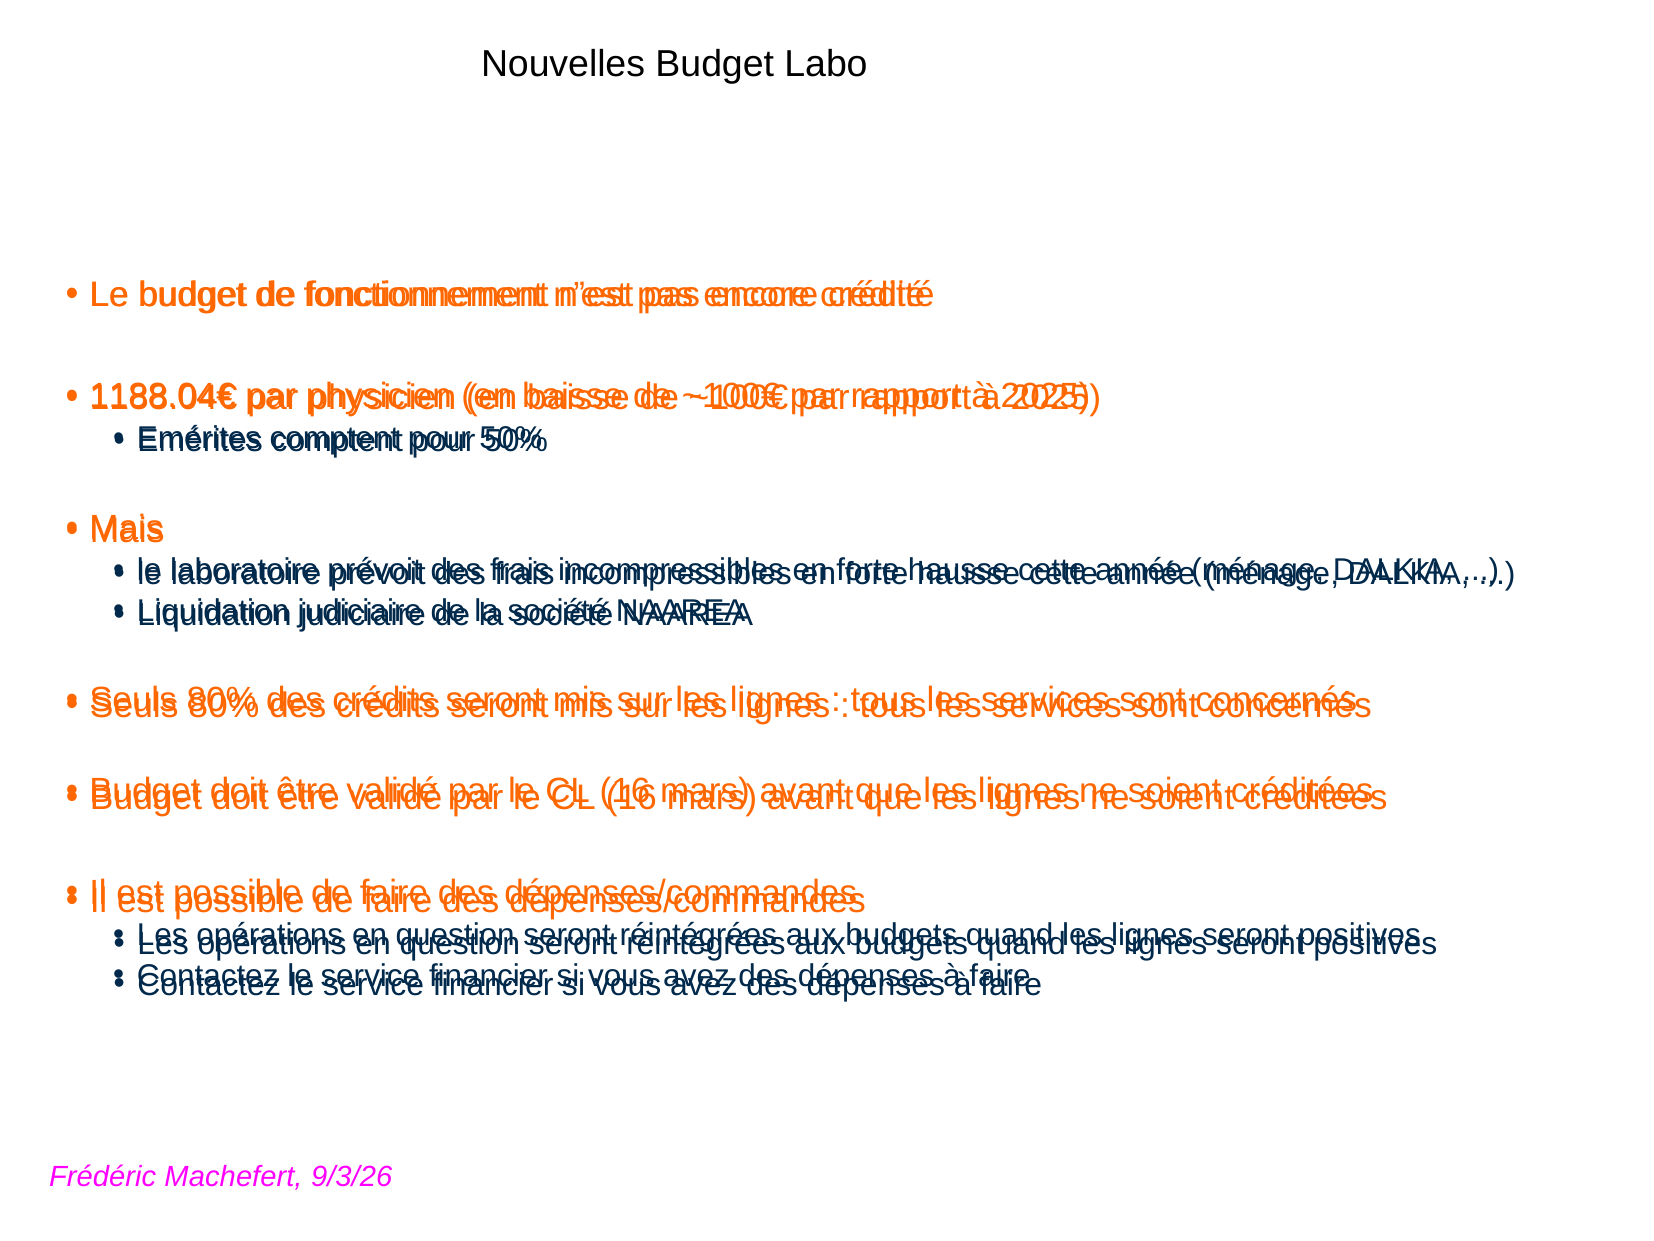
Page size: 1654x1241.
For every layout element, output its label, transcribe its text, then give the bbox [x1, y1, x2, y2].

list Le budget de fonctionnement n’est pas encore crédité 1188.04€ par physicien (en baisse de ~100€ par rapport à 2025) Emérites comptent pour 50% Mais le laboratoire prévoit des frais incompressibles en forte hausse cette année (ménage, DALKIA, ...) Liquidation judiciaire de la société NAAREA Seuls 80% des crédits seront mis sur les lignes : tous les services sont concernés Budget doit être validé par le CL (16 mars) avant que les lignes ne soient créditées Il est possible de faire des dépenses/commandes Les opérations en question seront réintégrées aux budgets quand les lignes seront positives Contactez le service financier si vous avez des dépenses à faire [50, 268, 1654, 1016]
text_box Nouvelles Budget Labo [466, 35, 982, 92]
text_box Frédéric Machefert, 9/3/26 [34, 1152, 408, 1201]
